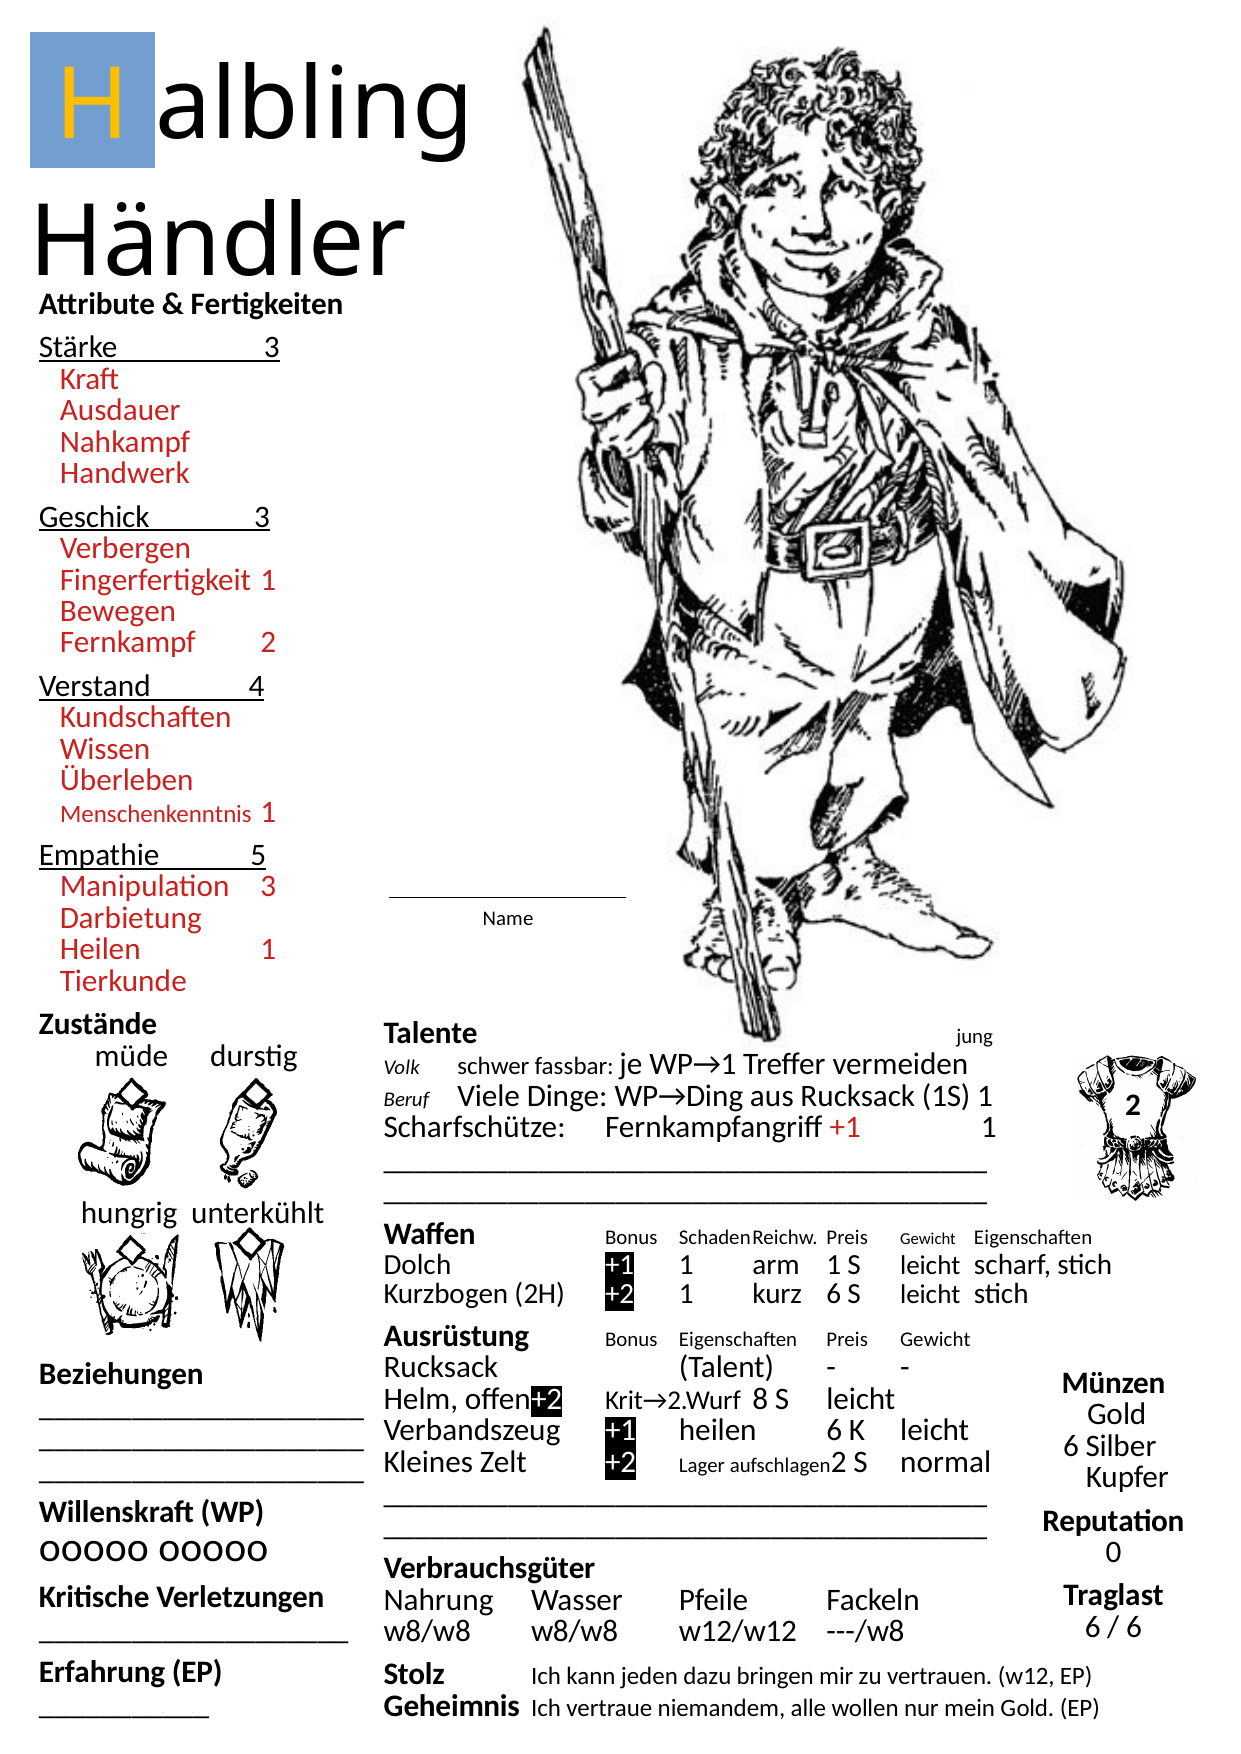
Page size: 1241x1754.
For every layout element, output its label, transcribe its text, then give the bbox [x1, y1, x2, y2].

picture [213, 1227, 285, 1342]
picture [77, 1077, 166, 1186]
picture [1077, 1131, 1196, 1201]
text_box 2 [1030, 1084, 1236, 1131]
text_box Attribute & Fertigkeiten Stärke 3 Kraft Ausdauer Nahkampf Handwerk Geschick 3 Verbergen Fingerfertigkeit 1 Bewegen Fernkampf 2 Verstand 4 Kundschaften Wissen Überleben Menschenkenntnis 1 Empathie 5 Manipulation 3 Darbietung Heilen 1 Tierkunde Zustände müde durstig hungrig unterkühlt Beziehungen _____________________ _____________________ _____________________ Willenskraft (WP) ooooo ooooo Kritische Verletzungen ____________________ Erfahrung (EP) ___________ [24, 283, 381, 1721]
picture [515, 17, 1133, 1012]
picture [1077, 1055, 1196, 1084]
text_box Münzen Gold 6 Silber Kupfer Reputation 0 Traglast 6 / 6 [1025, 1362, 1202, 1651]
text_box Name [467, 902, 548, 939]
text_box H albling Händler [14, 24, 625, 274]
text_box Talente jung Volk schwer fassbar: je WP→1 Treffer vermeiden Beruf Viele Dinge: WP→Ding aus Rucksack (1S) 1 Scharfschütze: Fernkampfangriff +1 1 _______________________________________ _______________________________________ Waffen Bonus Schaden Reichw. Preis Gewicht Eigenschaften Dolch +1 1 arm 1 S leicht scharf, stich Kurzbogen (2H) +2 1 kurz 6 S leicht stich Ausrüstung Bonus Eigenschaften Preis Gewicht Rucksack (Talent) - - Helm, offen +2 Krit→2.Wurf 8 S leicht Verbandszeug +1 heilen 6 K leicht Kleines Zelt +2 Lager aufschlagen2 S normal _______________________________________ _______________________________________ Verbrauchsgüter Nahrung Wasser Pfeile Fackeln w8/w8 w8/w8 w12/w12 ---/w8 Stolz Ich kann jeden dazu bringen mir zu vertrauen. (w12, EP) Geheimnis Ich vertraue niemandem, alle wollen nur mein Gold. (EP) [368, 1012, 1143, 1727]
picture [219, 1078, 278, 1189]
picture [81, 1233, 179, 1335]
